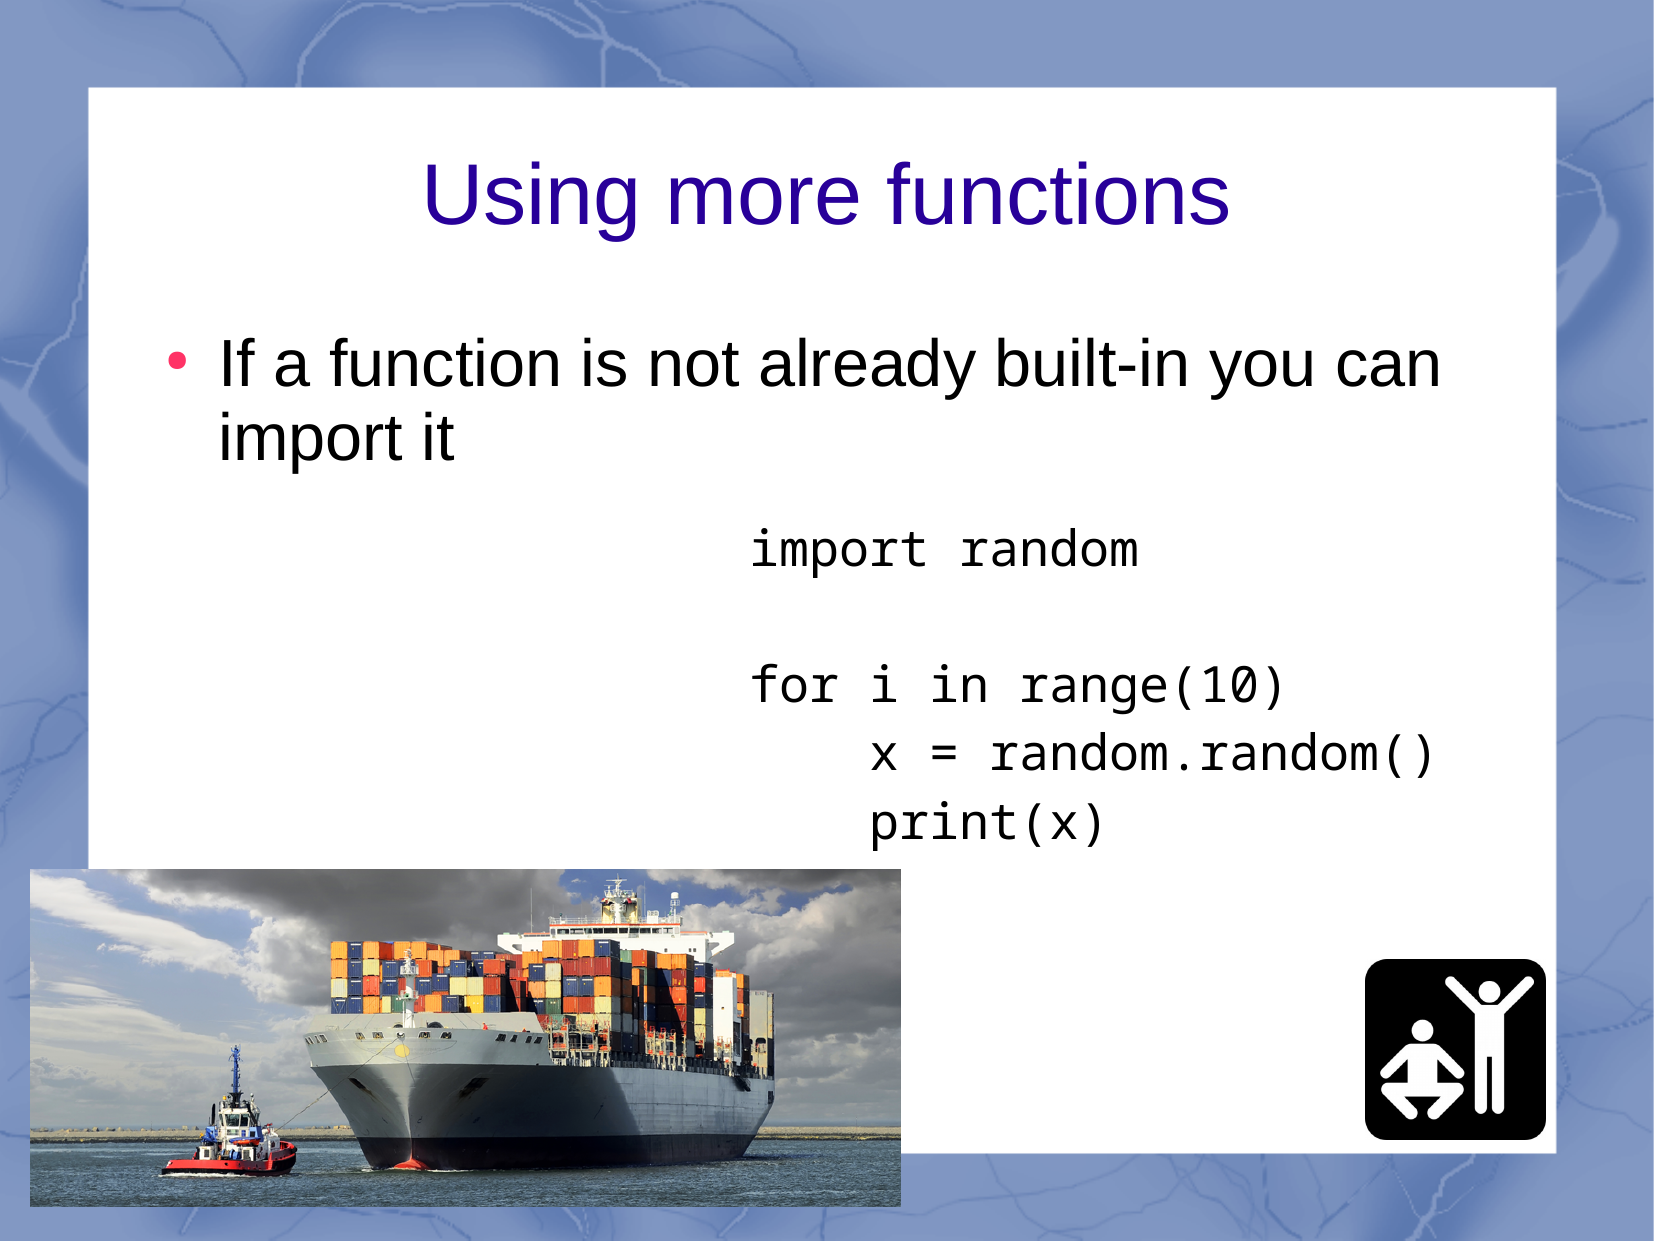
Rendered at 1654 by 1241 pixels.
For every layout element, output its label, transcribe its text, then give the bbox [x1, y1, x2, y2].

picture [0, 0, 1654, 1241]
list If a function is not already built-in you can import it [147, 325, 1506, 481]
title Using more functions [118, 90, 1536, 298]
text_box import random for i in range(10) x = random.random() print(x) [735, 505, 1455, 811]
